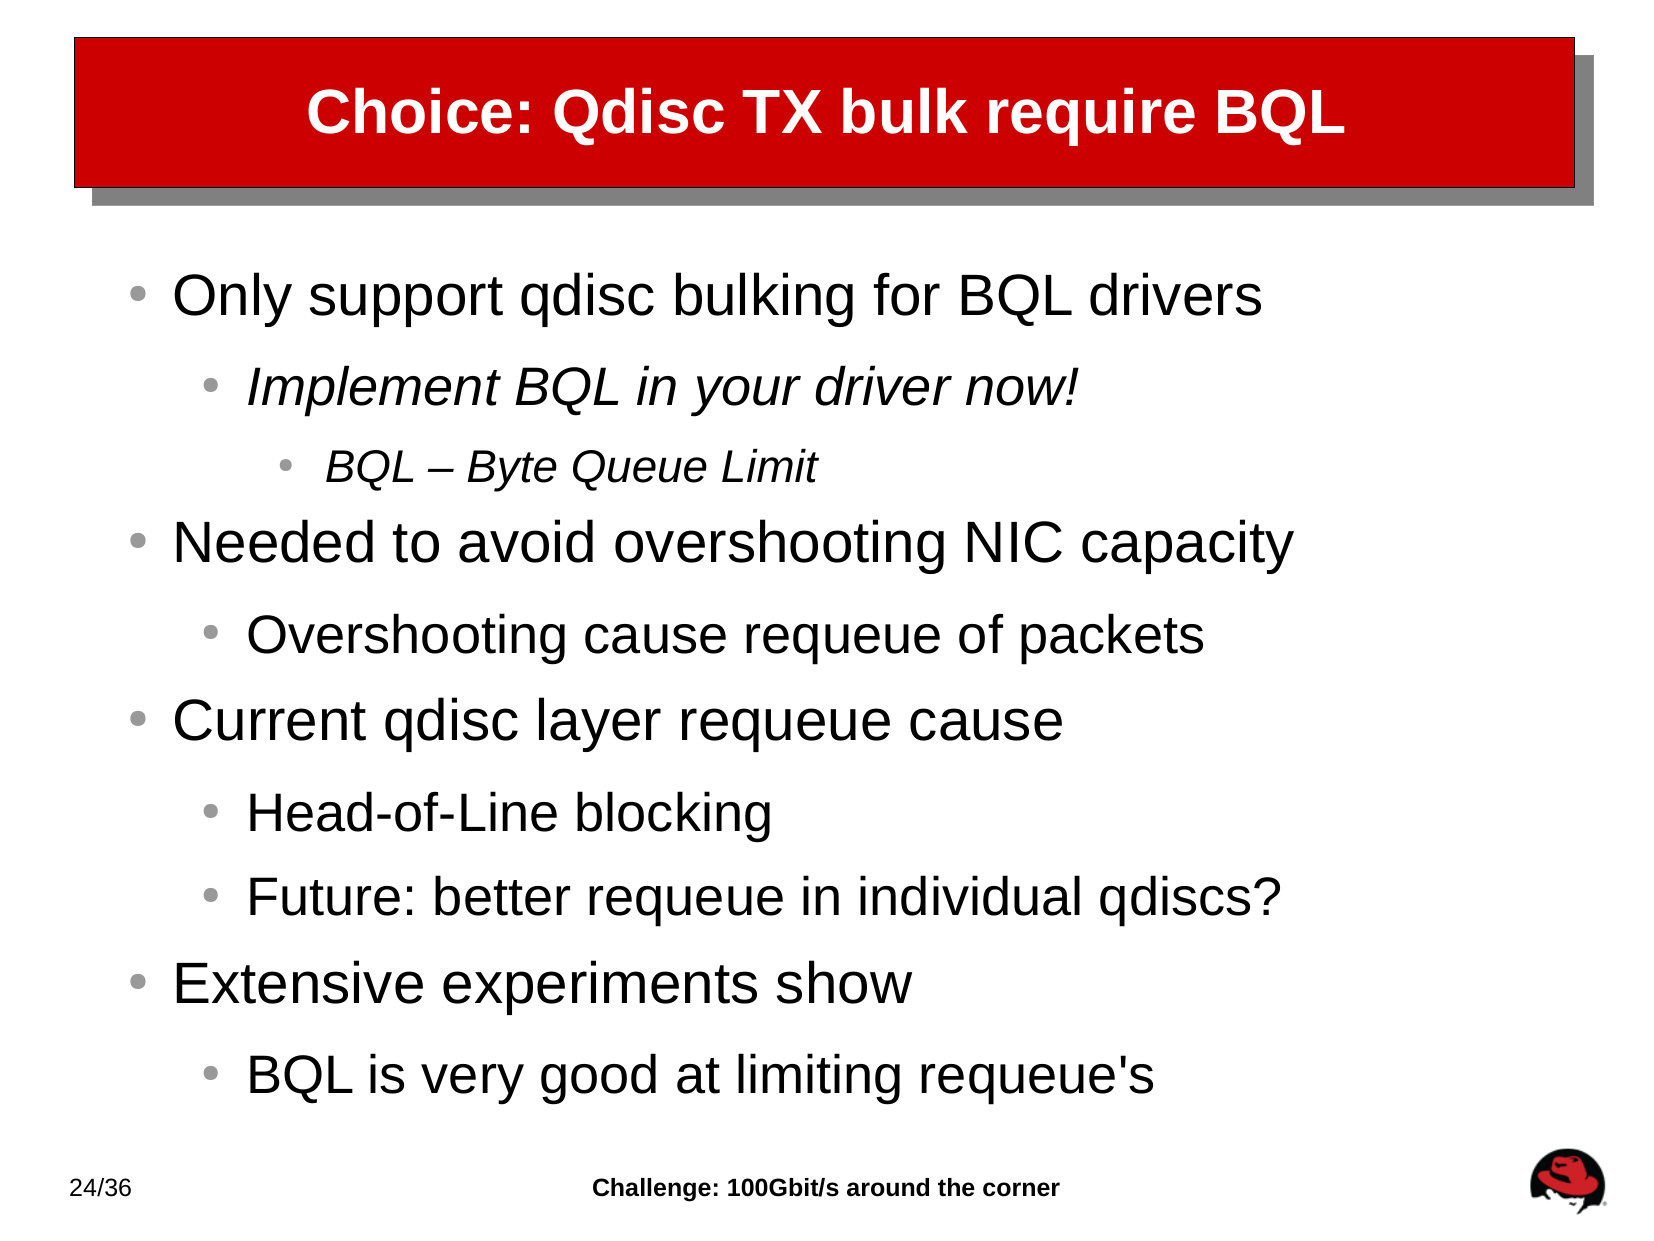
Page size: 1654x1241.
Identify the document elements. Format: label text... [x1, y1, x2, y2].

picture [1538, 1146, 1613, 1224]
title Choice: Qdisc TX bulk require BQL [116, 37, 1538, 188]
list Only support qdisc bulking for BQL drivers Implement BQL in your driver now! BQL – Byte Queue Limit Needed to avoid overshooting NIC capacity Overshooting cause requeue of packets Current qdisc layer requeue cause Head-of-Line blocking Future: better requeue in individual qdiscs? Extensive experiments show BQL is very good at limiting requeue's [112, 262, 1538, 1234]
